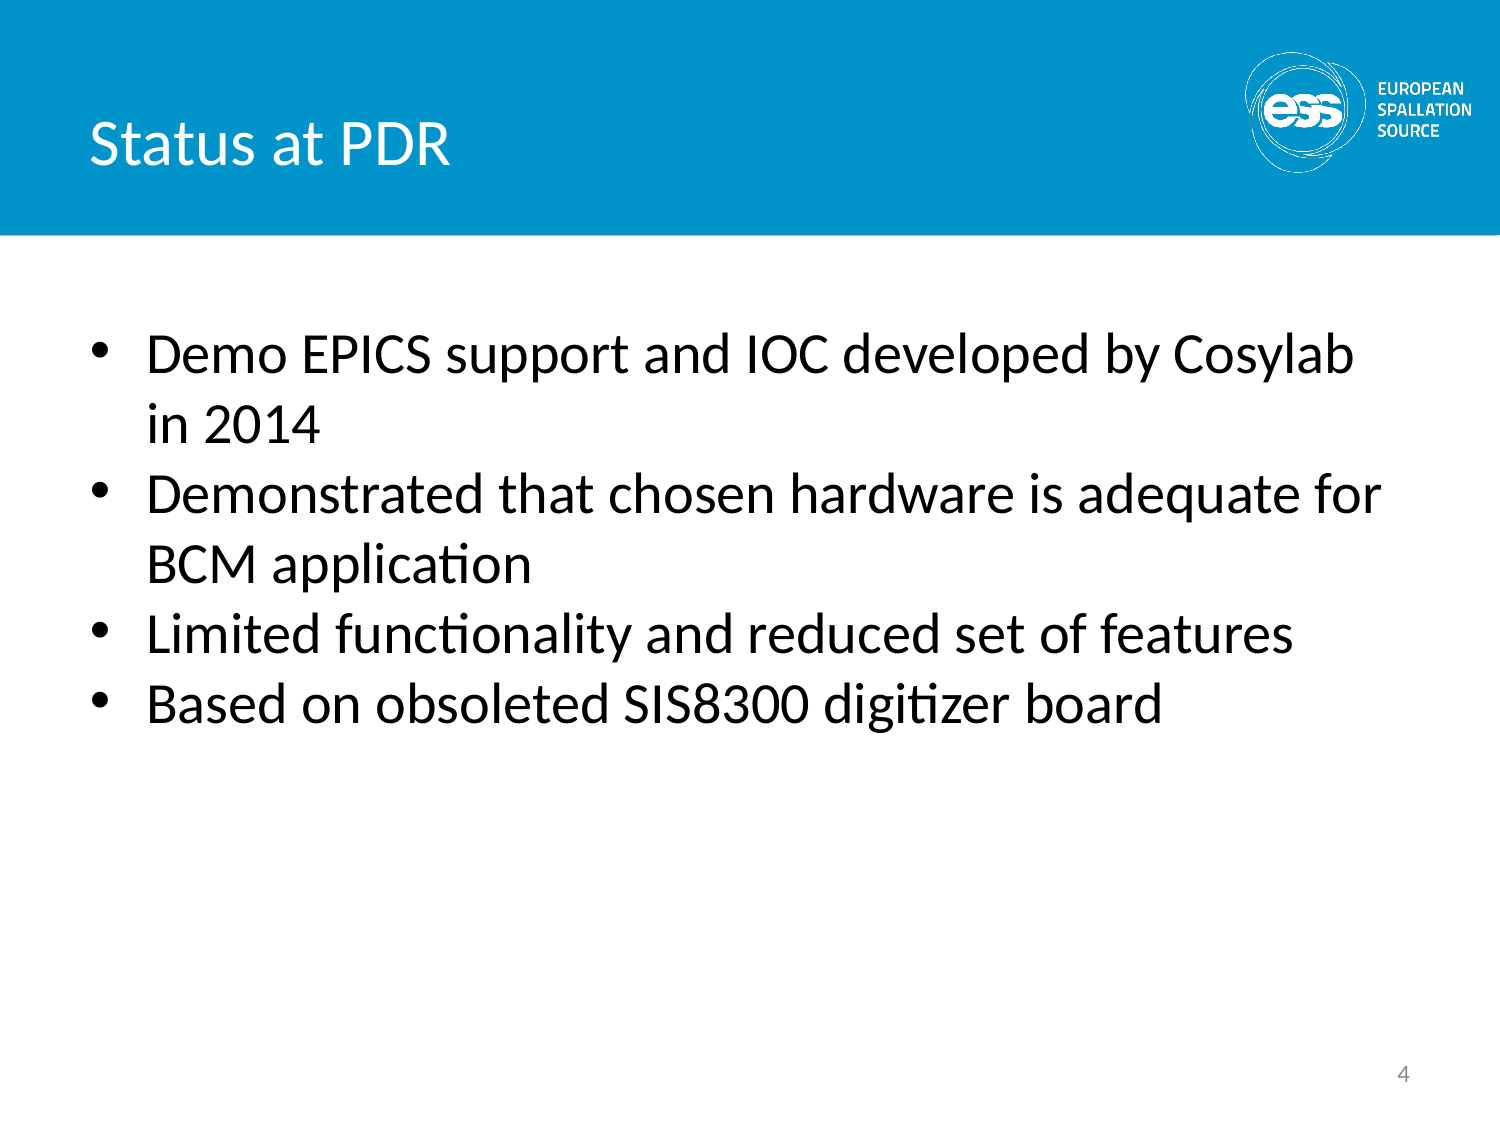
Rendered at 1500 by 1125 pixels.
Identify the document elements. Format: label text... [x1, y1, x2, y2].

picture [1436, 104, 1444, 115]
picture [1432, 125, 1438, 136]
picture [1379, 83, 1385, 94]
picture [1400, 83, 1407, 94]
picture [1418, 104, 1423, 115]
picture [1409, 104, 1415, 115]
picture [1389, 104, 1393, 115]
picture [1443, 86, 1450, 93]
text_box Status at PDR [75, 45, 1246, 233]
picture [1454, 83, 1458, 94]
picture [1423, 83, 1430, 94]
picture [1422, 125, 1428, 134]
picture [1398, 109, 1406, 115]
text_box Demo EPICS support and IOC developed by Cosylab in 2014 Demonstrated that chosen hardware is adequate for BCM application Limited functionality and reduced set of features Based on obsoleted SIS8300 digitizer board [74, 262, 1425, 1005]
text_box <number> [1074, 1042, 1425, 1103]
picture [1264, 94, 1342, 127]
